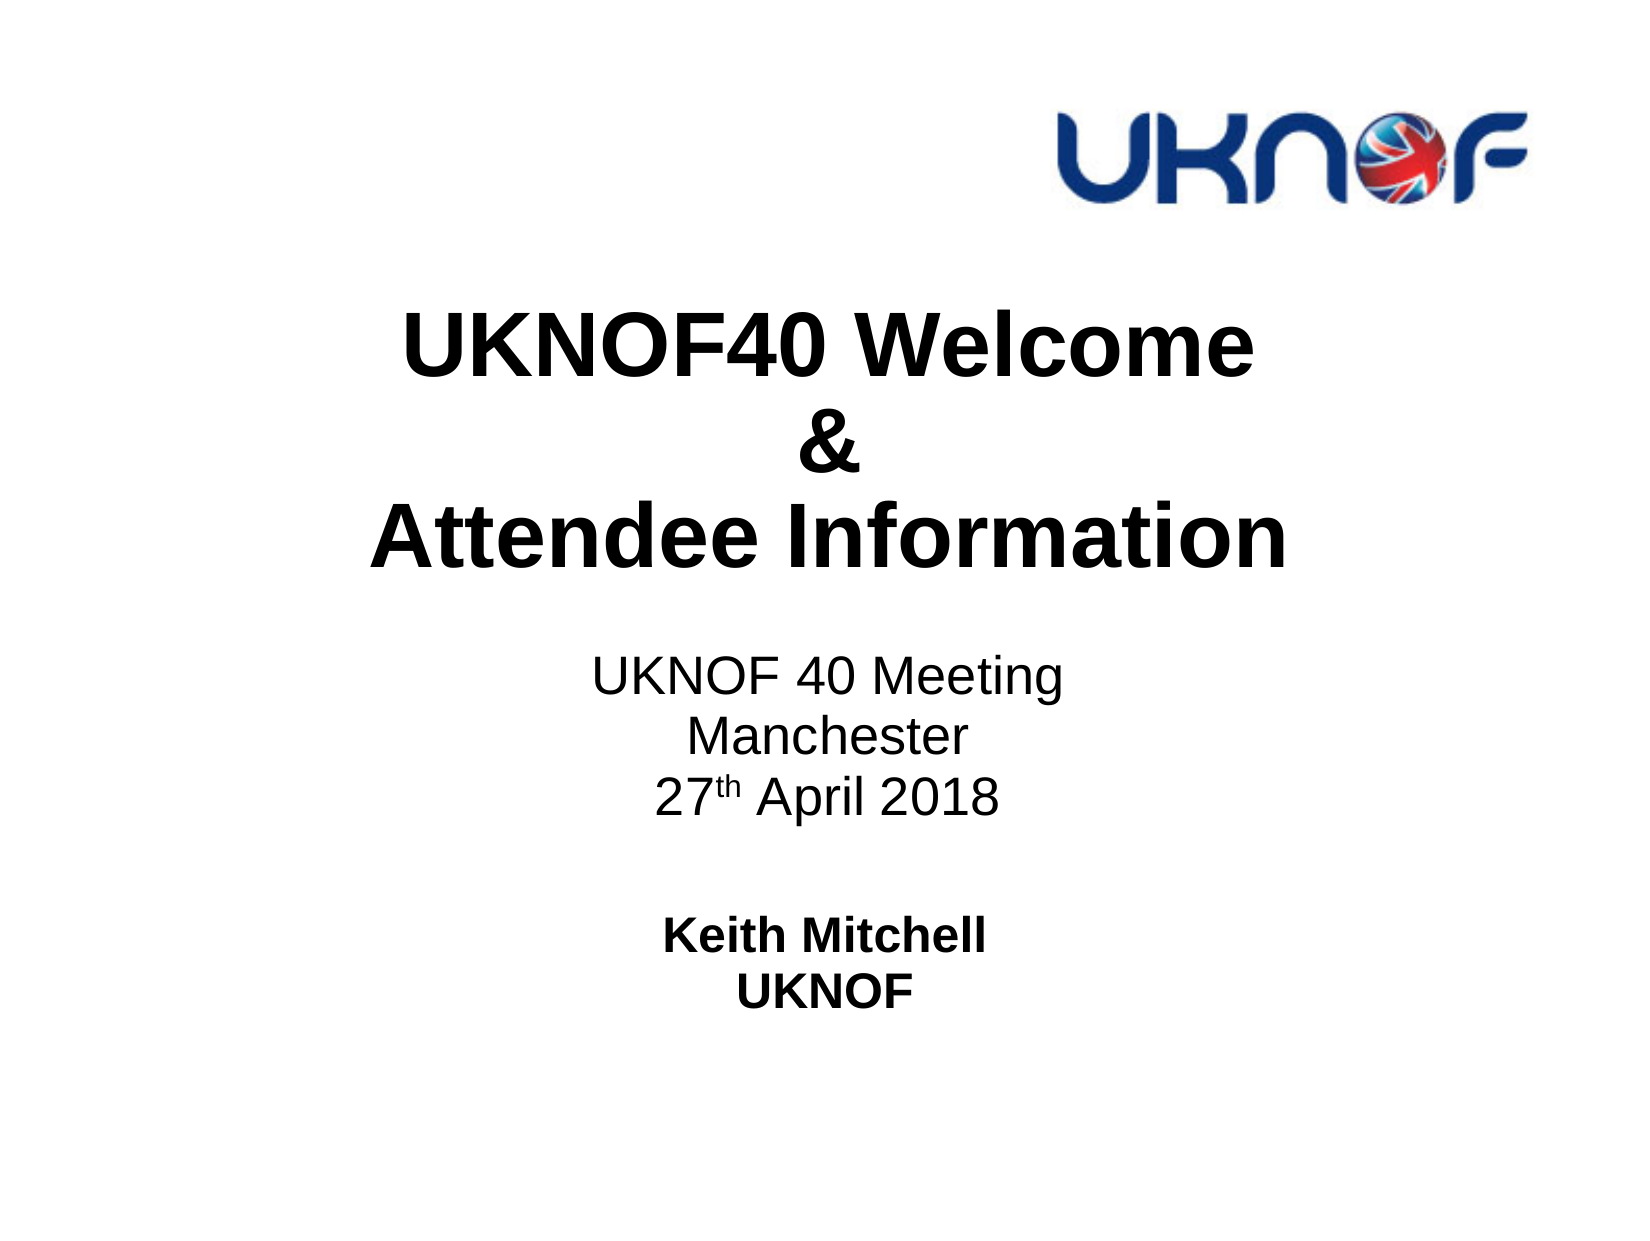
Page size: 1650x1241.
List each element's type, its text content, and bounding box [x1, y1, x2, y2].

picture [1050, 93, 1536, 225]
text_box UKNOF 40 Meeting Manchester 27th April 2018 [576, 637, 1081, 835]
text_box UKNOF40 Welcome & Attendee Information [353, 292, 1306, 595]
text_box Keith Mitchell UKNOF [618, 899, 1032, 1027]
